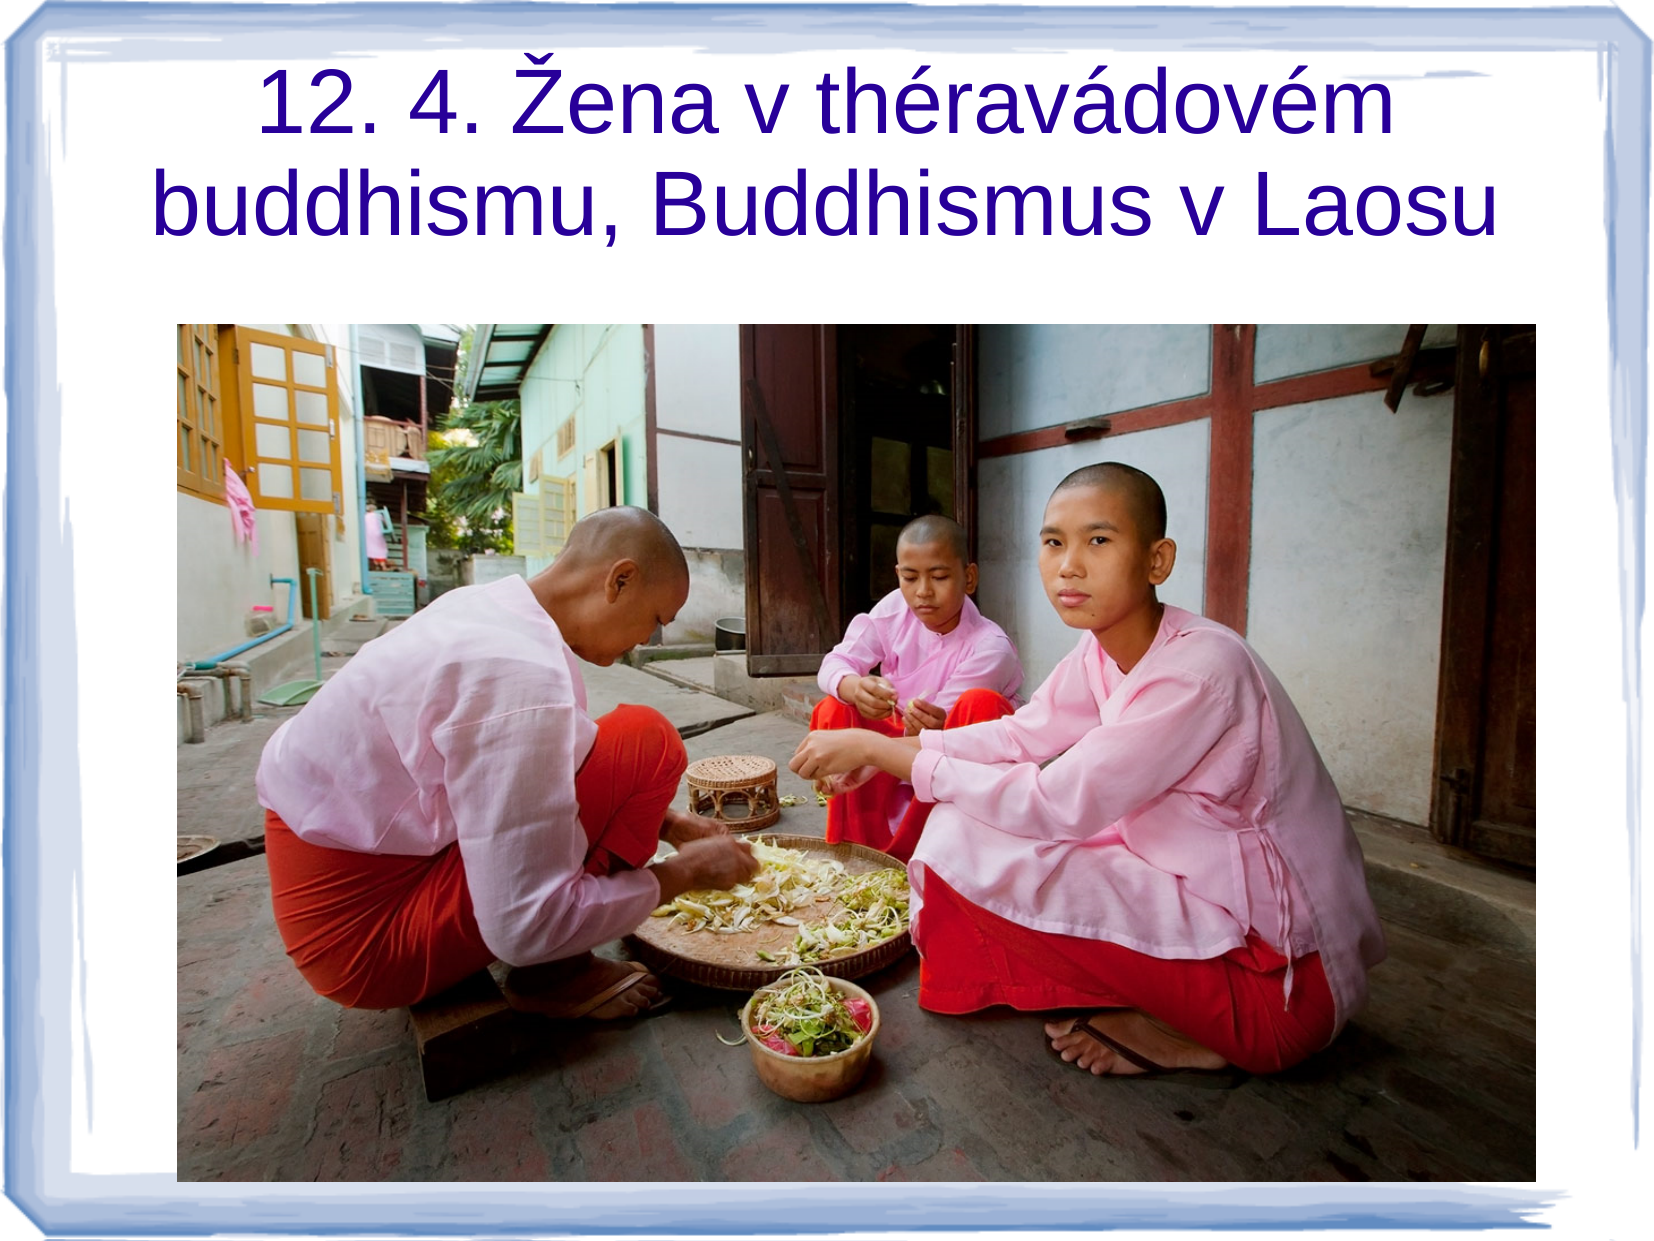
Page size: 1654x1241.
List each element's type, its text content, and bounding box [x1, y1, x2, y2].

picture [0, 0, 1654, 1241]
title 12. 4. Žena v théravádovém buddhismu, Buddhismus v Laosu [82, 49, 1571, 257]
